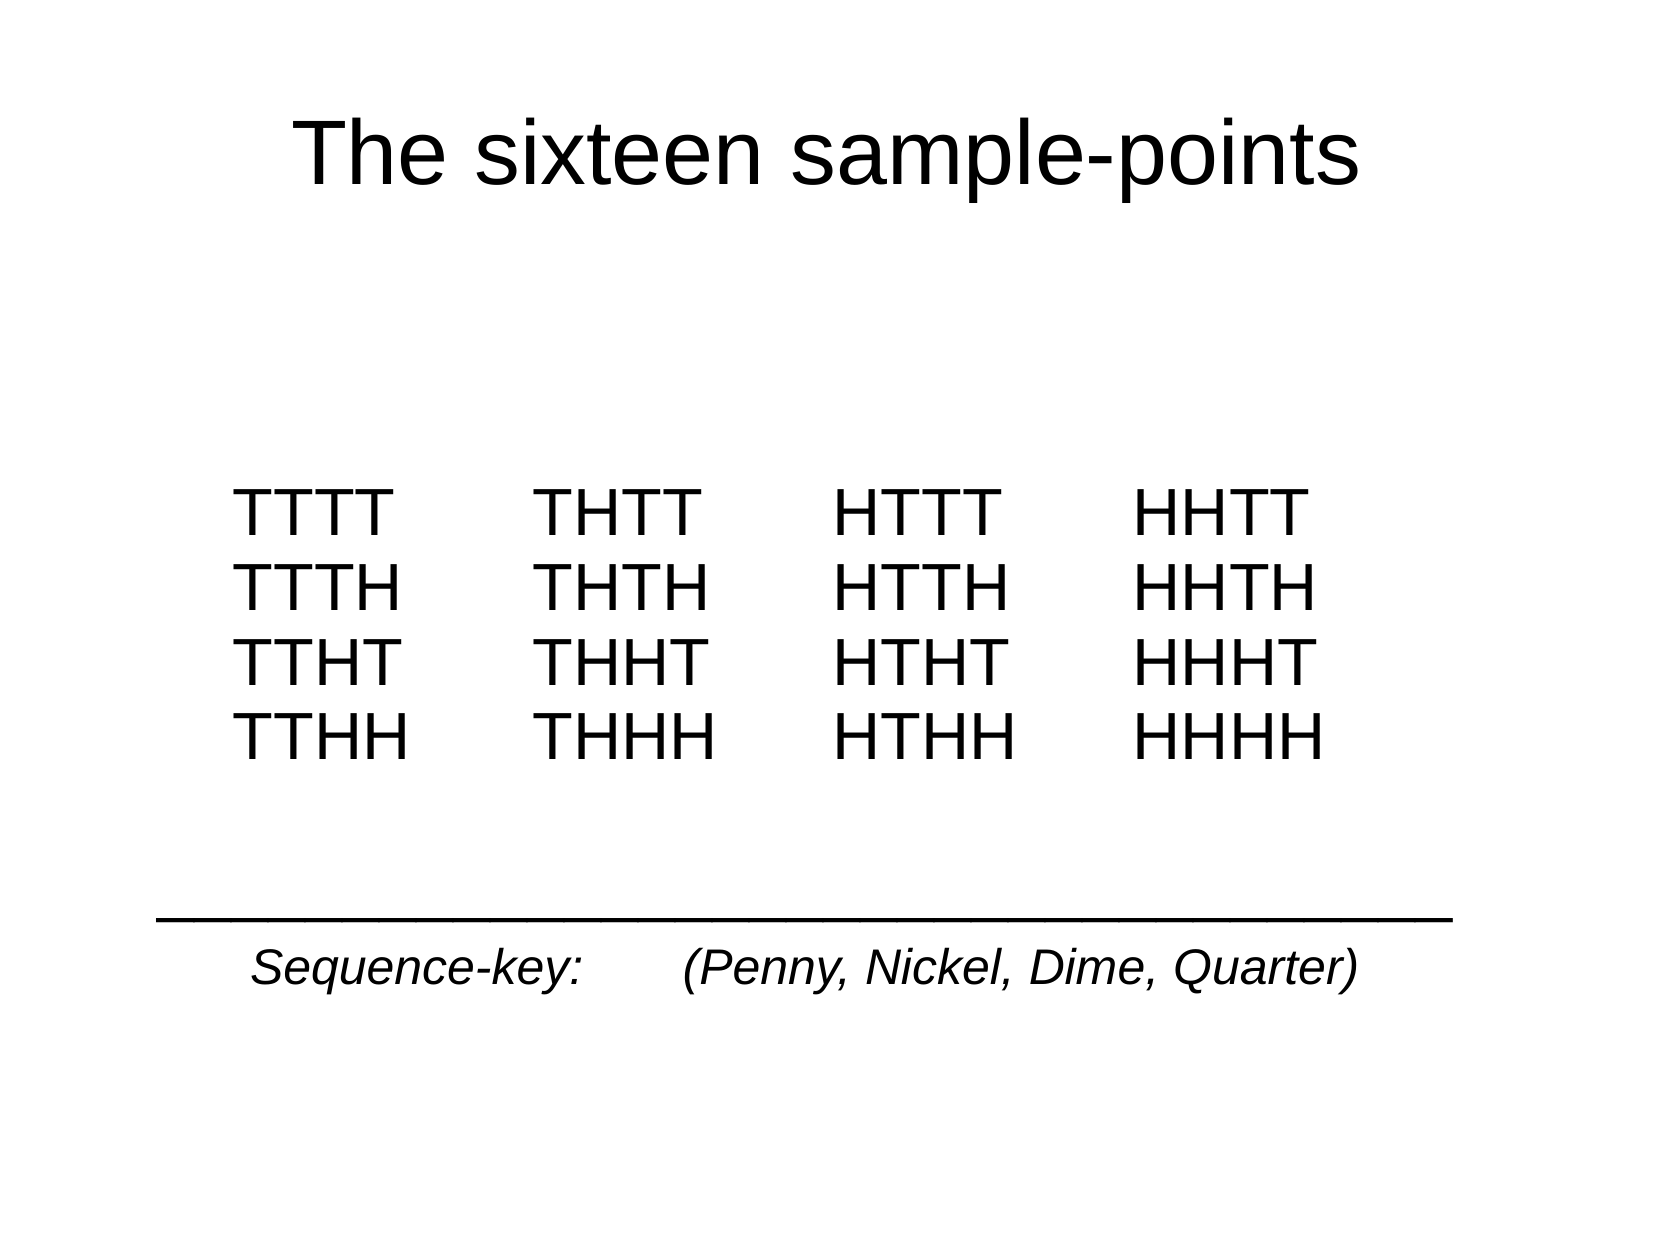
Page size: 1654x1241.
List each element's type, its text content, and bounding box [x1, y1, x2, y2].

subtitle TTTT THTT HTTT HHTT TTTH THTH HTTH HHTH TTHT THHT HTHT HHHT TTHH THHH HTHH HHHH ___________________________________ Sequence-key: (Penny, Nickel, Dime, Quarter) [82, 297, 1571, 1102]
title The sixteen sample-points [82, 56, 1571, 250]
